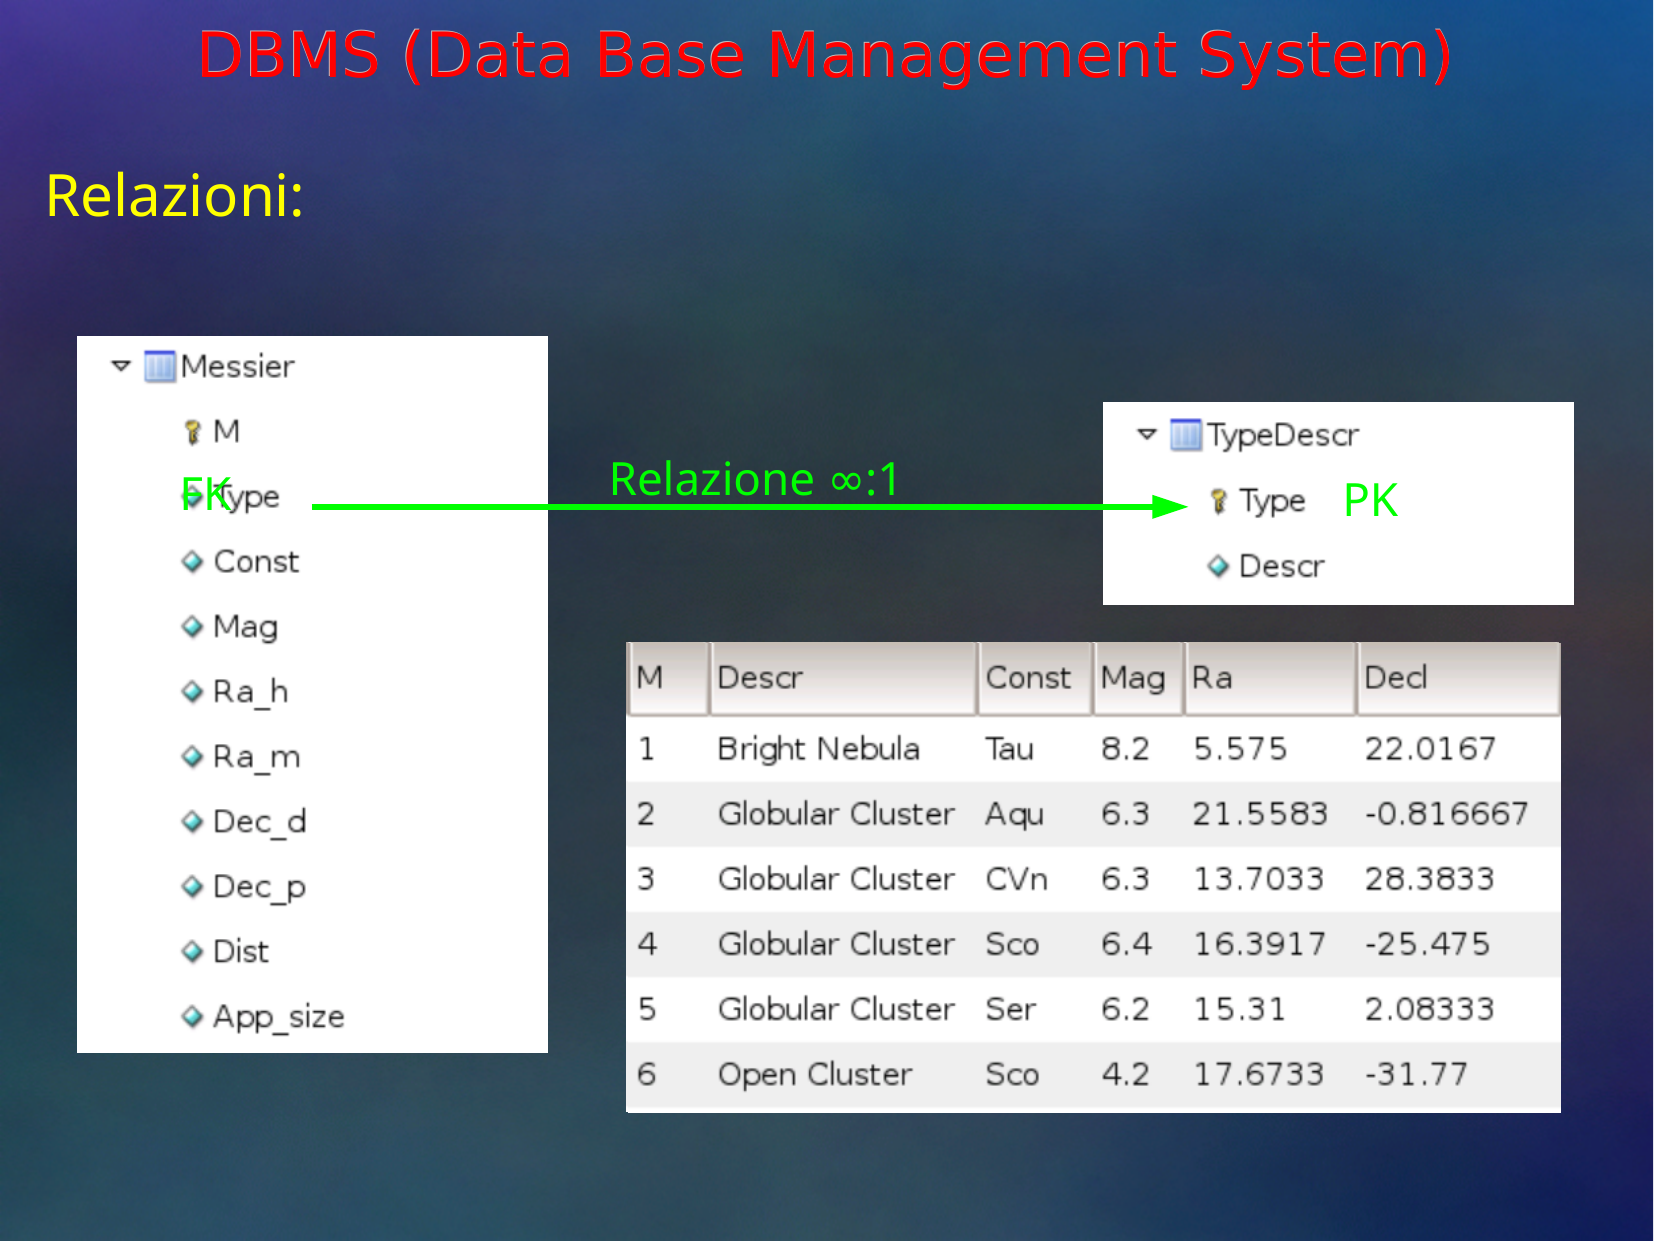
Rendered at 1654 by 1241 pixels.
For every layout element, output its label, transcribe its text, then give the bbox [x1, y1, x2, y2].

picture [0, 0, 1654, 1241]
text_box Relazioni: [9, 154, 370, 234]
text_box Relazione ∞:1 [608, 446, 929, 511]
text_box FK [72, 461, 213, 526]
text_box PK [1306, 467, 1483, 532]
